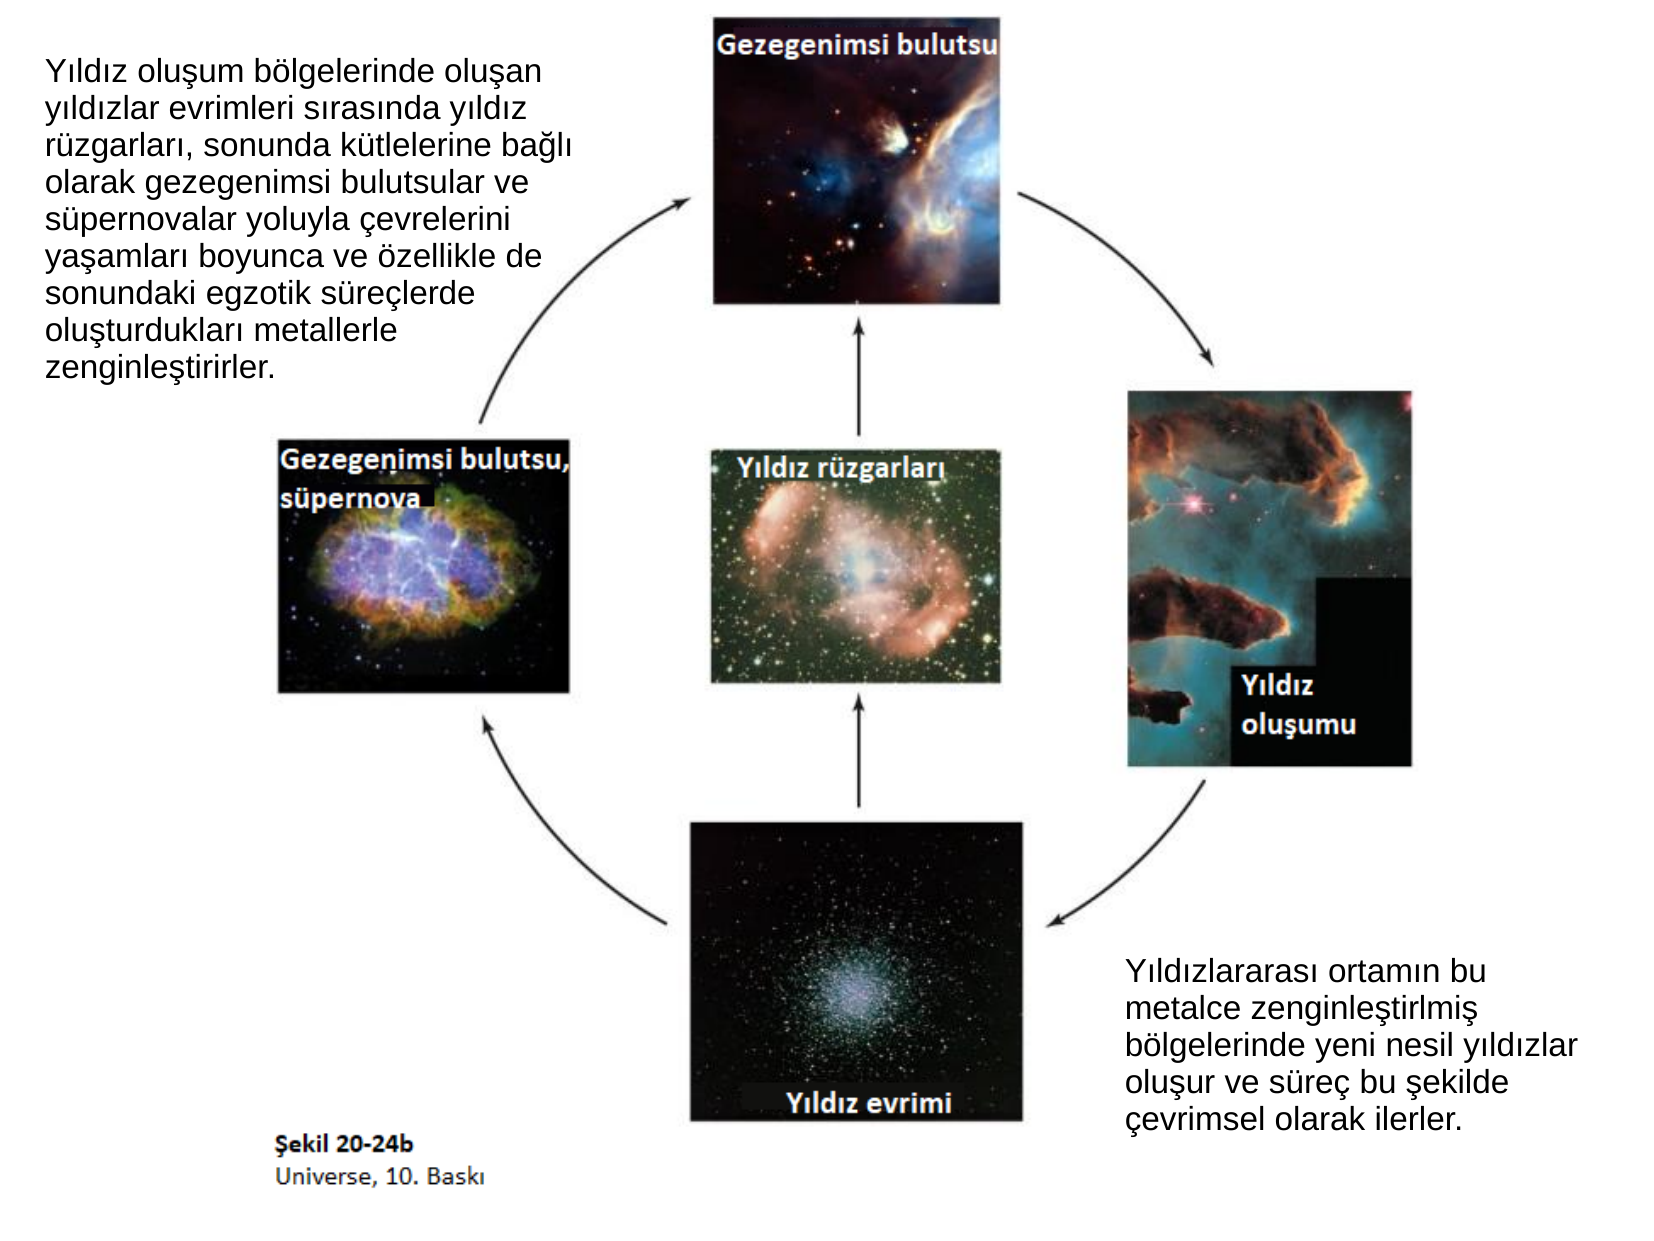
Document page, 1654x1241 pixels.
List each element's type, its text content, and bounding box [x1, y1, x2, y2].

picture [270, 14, 1437, 1201]
text_box Yıldız oluşum bölgelerinde oluşan yıldızlar evrimleri sırasında yıldız rüzgarları, sonunda kütlelerine bağlı olarak gezegenimsi bulutsular ve süpernovalar yoluyla çevrelerini yaşamları boyunca ve özellikle de sonundaki egzotik süreçlerde oluşturdukları metallerle zenginleştirirler. [30, 45, 646, 394]
text_box Yıldızlararası ortamın bu metalce zenginleştirlmiş bölgelerinde yeni nesil yıldızlar oluşur ve süreç bu şekilde çevrimsel olarak ilerler. [1110, 945, 1606, 1156]
